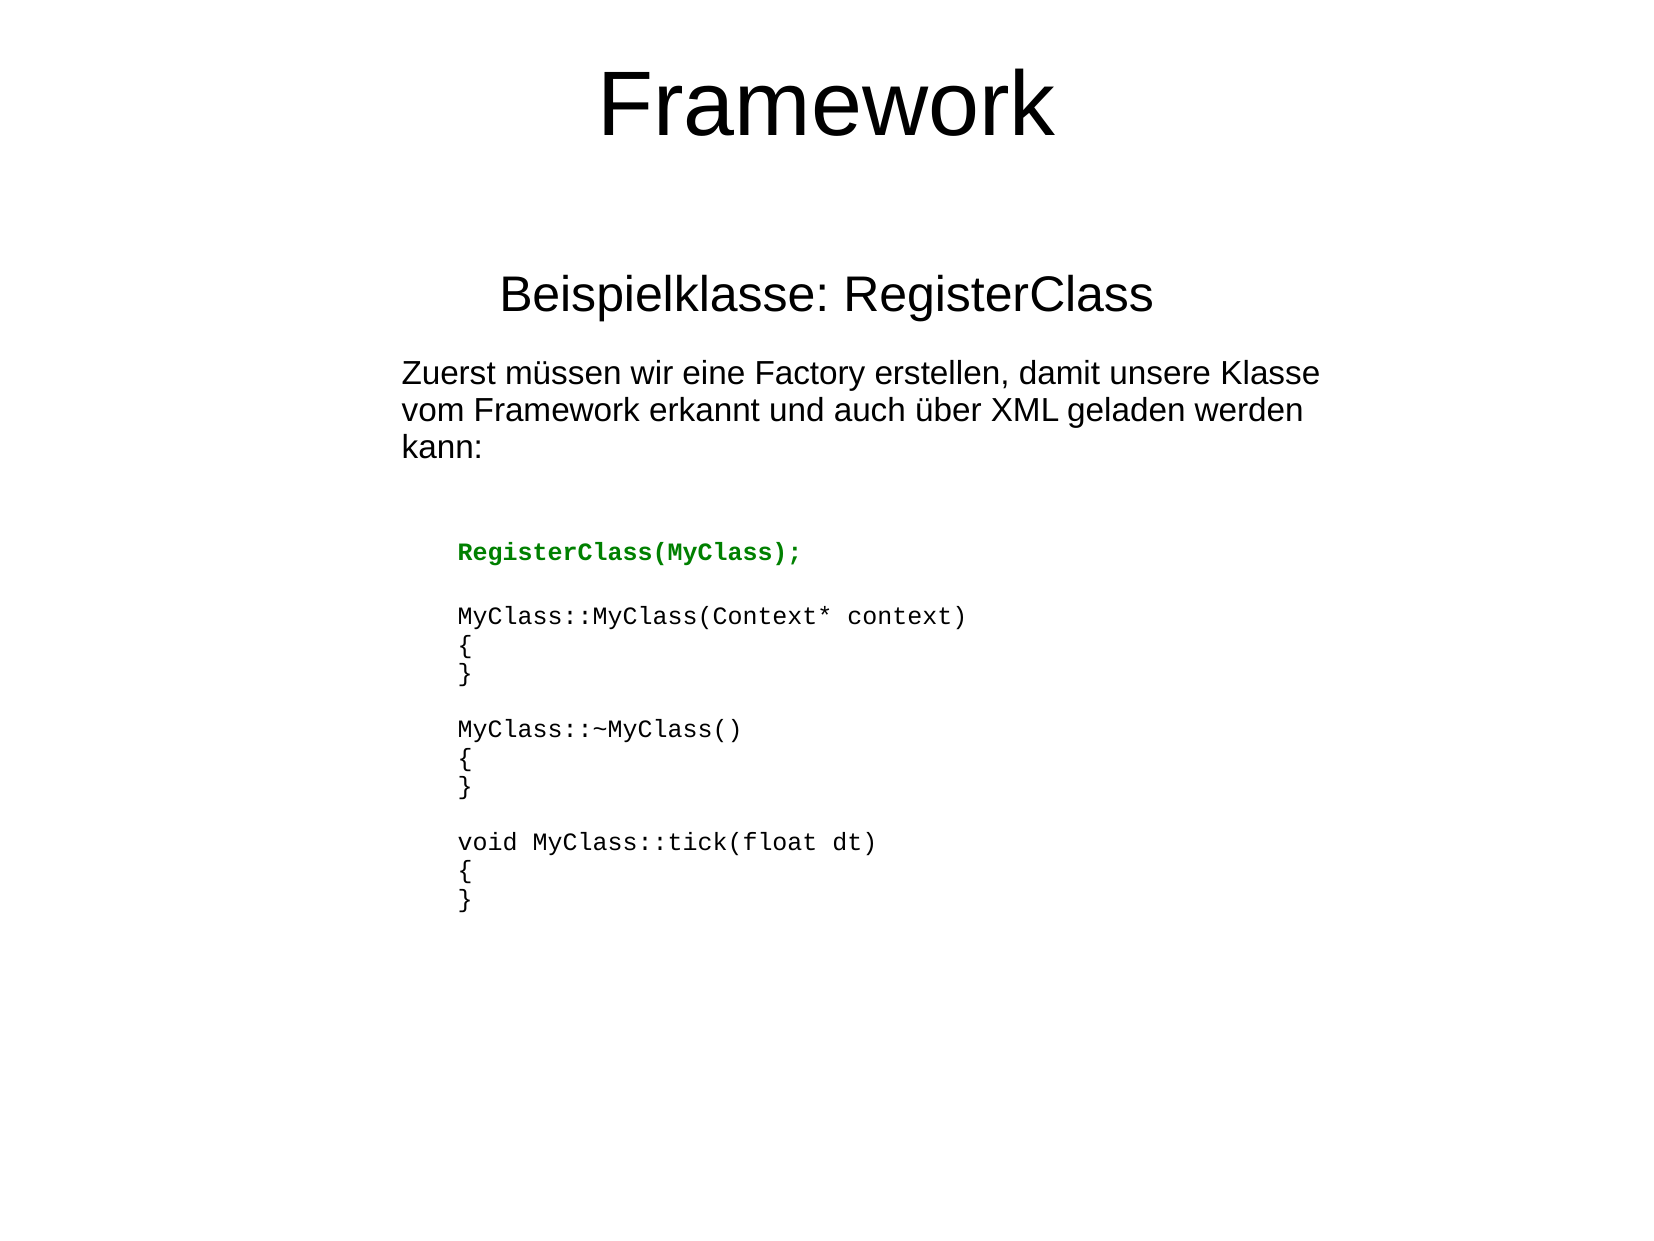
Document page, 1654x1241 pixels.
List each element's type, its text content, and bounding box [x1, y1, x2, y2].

text_box Beispielklasse: RegisterClass [82, 265, 1571, 325]
title Framework [82, 0, 1571, 208]
text_box Zuerst müssen wir eine Factory erstellen, damit unsere Klasse vom Framework erkannt und auch über XML geladen werden kann: RegisterClass(MyClass); MyClass::MyClass(Context* context) { } MyClass::~MyClass() { } void MyClass::tick(float dt) { } [383, 354, 1388, 943]
